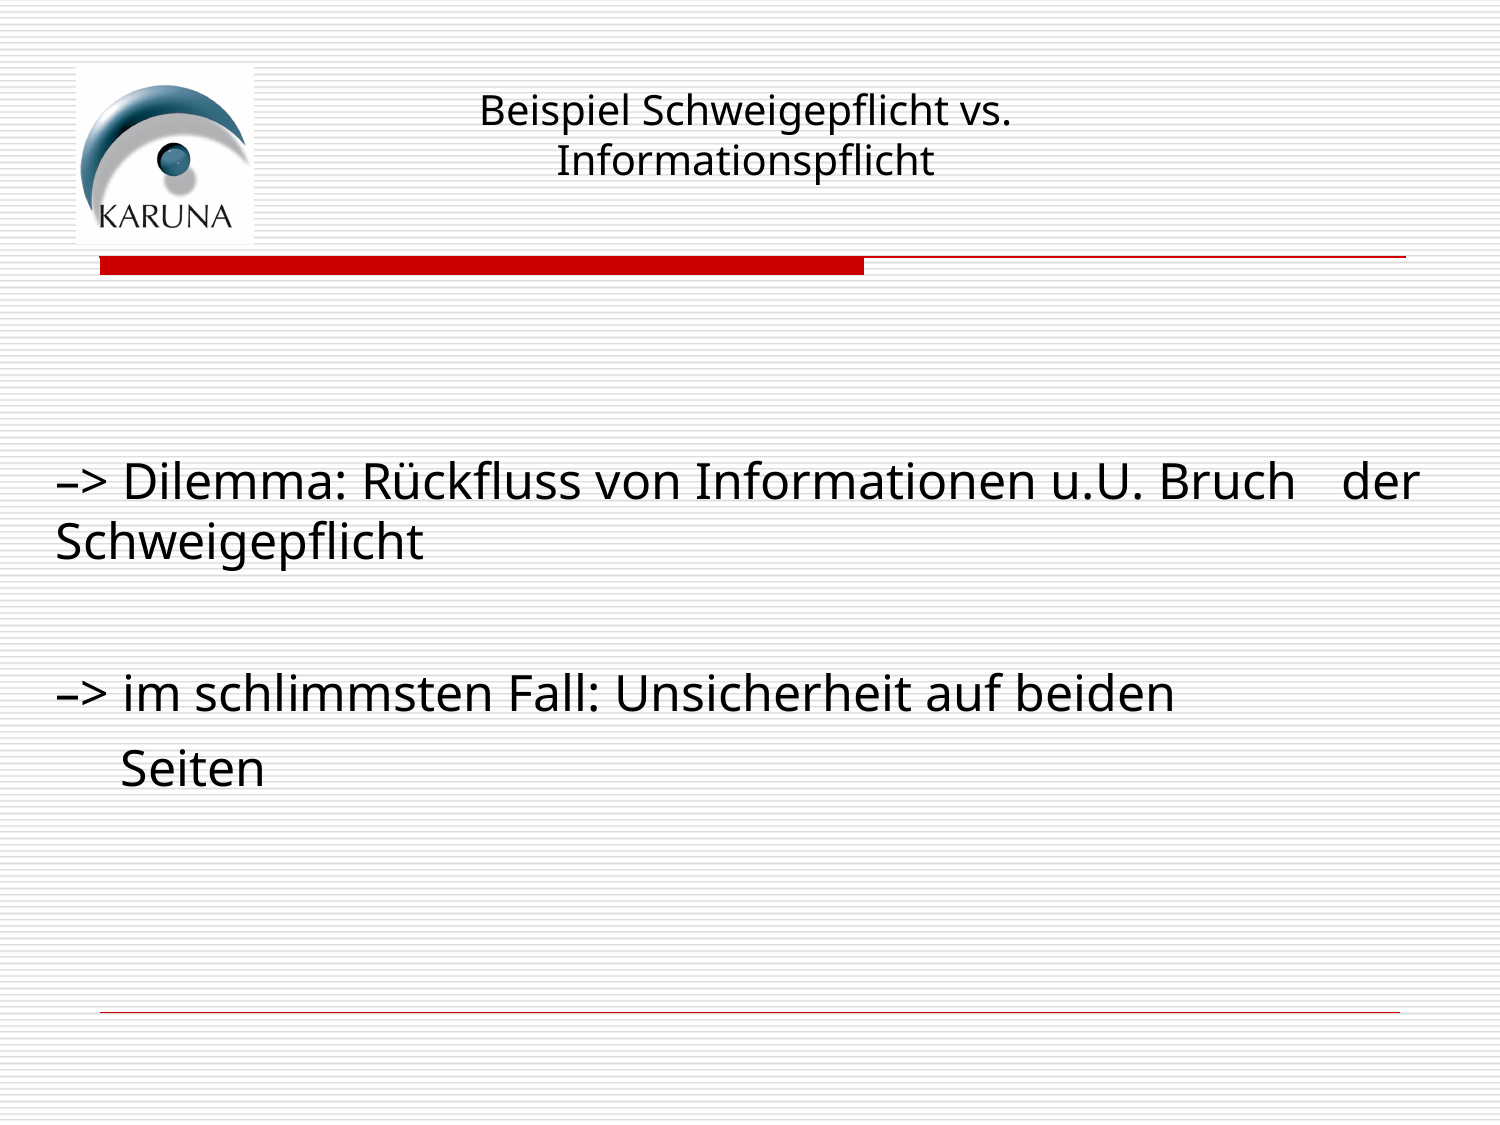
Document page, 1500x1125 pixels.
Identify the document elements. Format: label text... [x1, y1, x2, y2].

list –> Dilemma: Rückfluss von Informationen u.U. Bruch der Schweigepflicht –> im schlimmsten Fall: Unsicherheit auf beiden Seiten [41, 290, 1447, 1071]
title Beispiel Schweigepflicht vs. Informationspflicht [314, 97, 1178, 192]
picture [0, 0, 1500, 1125]
